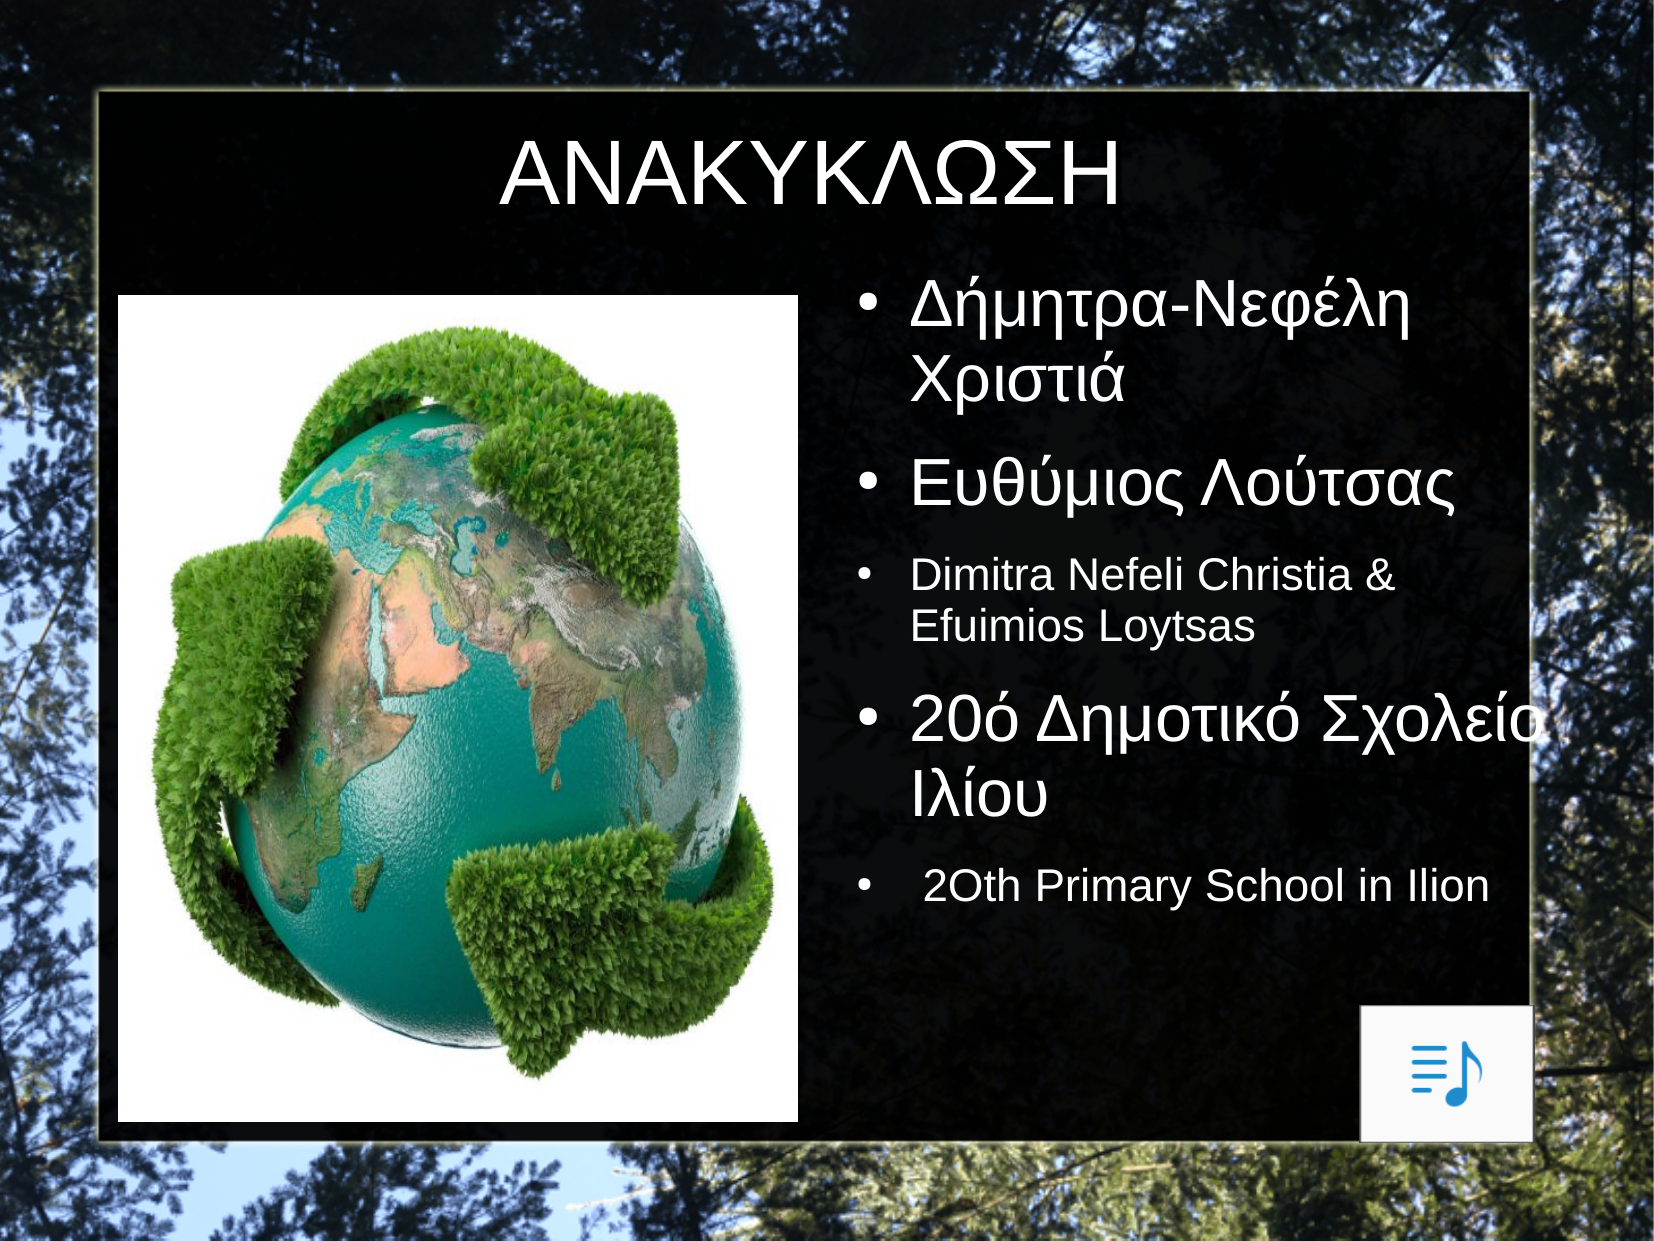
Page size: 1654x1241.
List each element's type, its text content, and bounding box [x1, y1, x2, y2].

title ΑΝΑΚΥΚΛΩΣΗ [88, 88, 1536, 257]
list Δήμητρα-Νεφέλη Χριστιά Ευθύμιος Λούτσας Dimitra Nefeli Christia & Efuimios Loytsas 20ό Δημοτικό Σχολείο Ιλίου 2Oth Primary School in Ilion [838, 265, 1565, 1085]
picture [0, 0, 1654, 1241]
text_box [1358, 1003, 1536, 1145]
